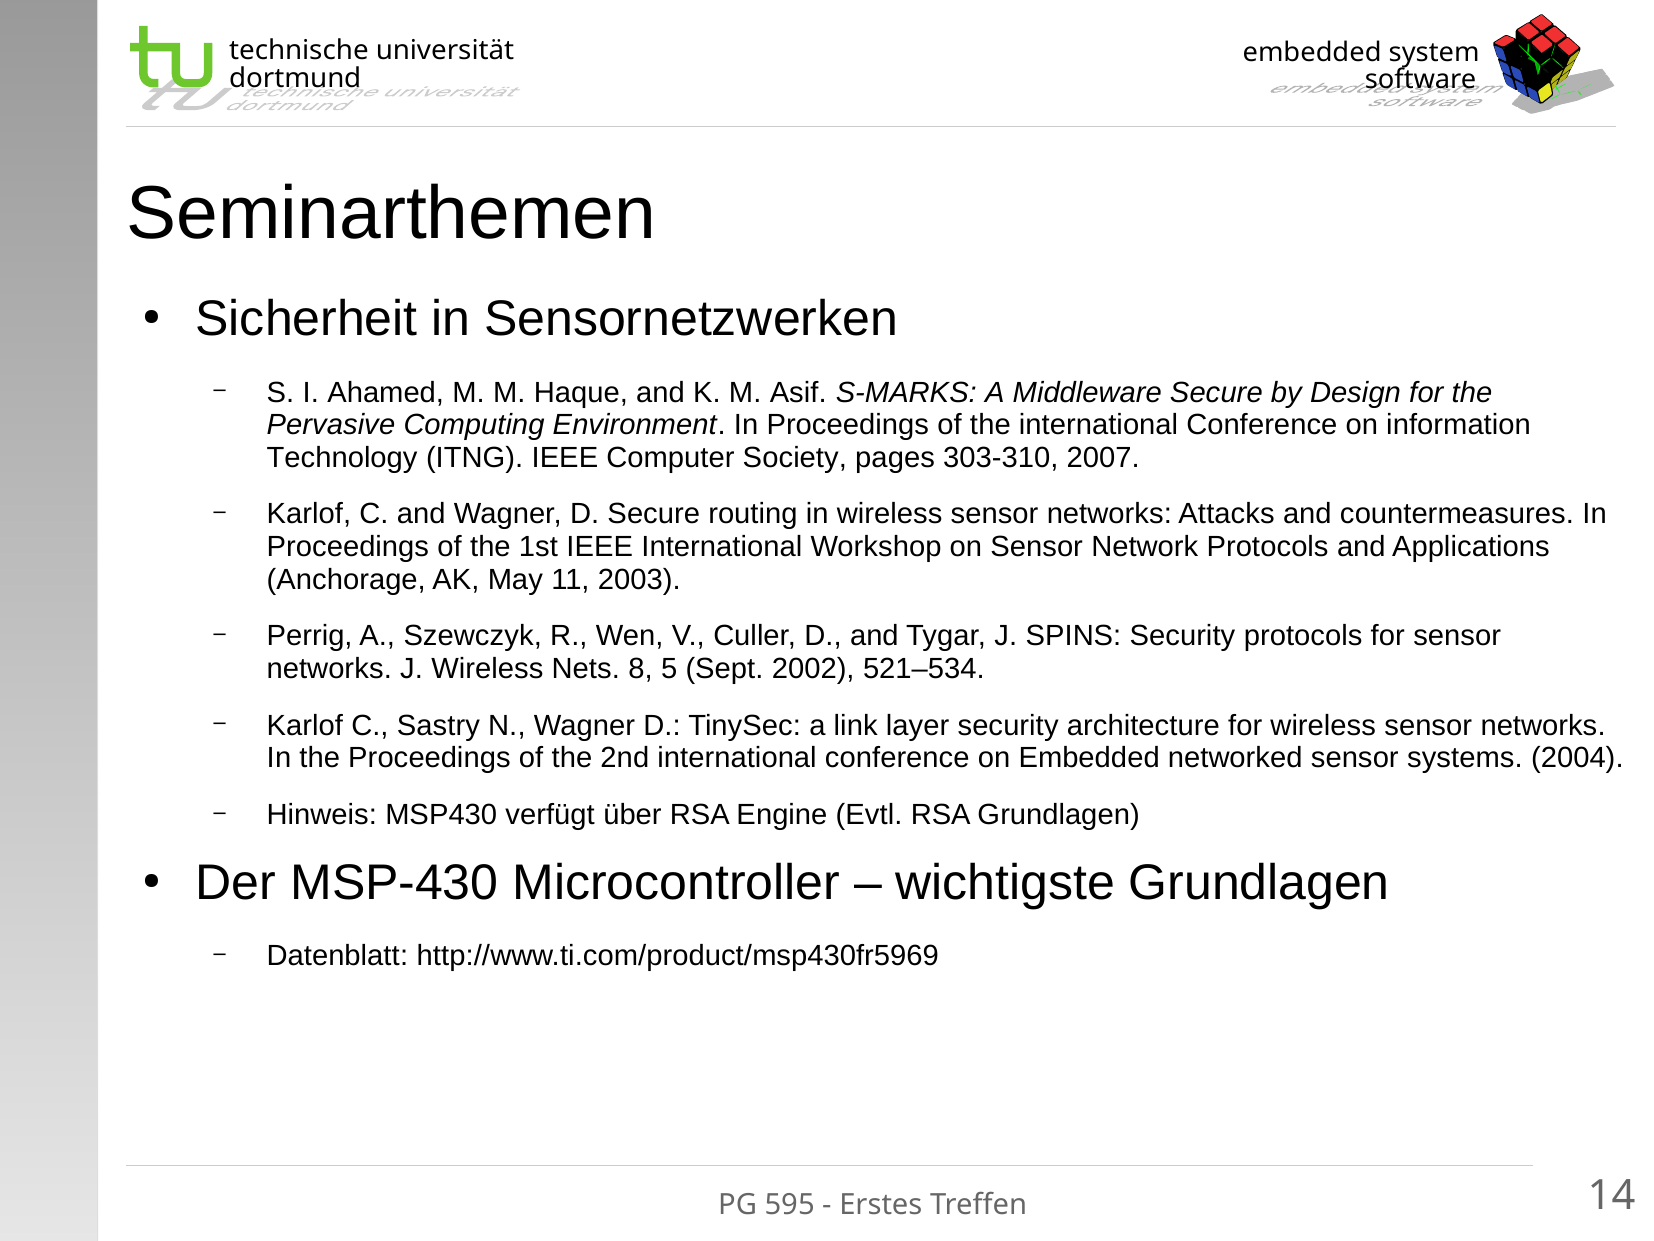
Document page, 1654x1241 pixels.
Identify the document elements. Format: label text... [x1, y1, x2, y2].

title Seminarthemen [126, 168, 1559, 257]
list Sicherheit in Sensornetzwerken S. I. Ahamed, M. M. Haque, and K. M. Asif. S-MARKS: A Middleware Secure by Design for the Pervasive Computing Environment. In Proceedings of the international Conference on information Technology (ITNG). IEEE Computer Society, pages 303-310, 2007. Karlof, C. and Wagner, D. Secure routing in wireless sensor networks: Attacks and countermeasures. In Proceedings of the 1st IEEE International Workshop on Sensor Network Protocols and Applications (Anchorage, AK, May 11, 2003). Perrig, A., Szewczyk, R., Wen, V., Culler, D., and Tygar, J. SPINS: Security protocols for sensor networks. J. Wireless Nets. 8, 5 (Sept. 2002), 521–534. Karlof C., Sastry N., Wagner D.: TinySec: a link layer security architecture for wireless sensor networks. In the Proceedings of the 2nd international conference on Embedded networked sensor systems. (2004). Hinweis: MSP430 verfügt über RSA Engine (Evtl. RSA Grundlagen) Der MSP-430 Microcontroller – wichtigste Grundlagen Datenblatt: http://www.ti.com/product/msp430fr5969 [124, 290, 1628, 1035]
